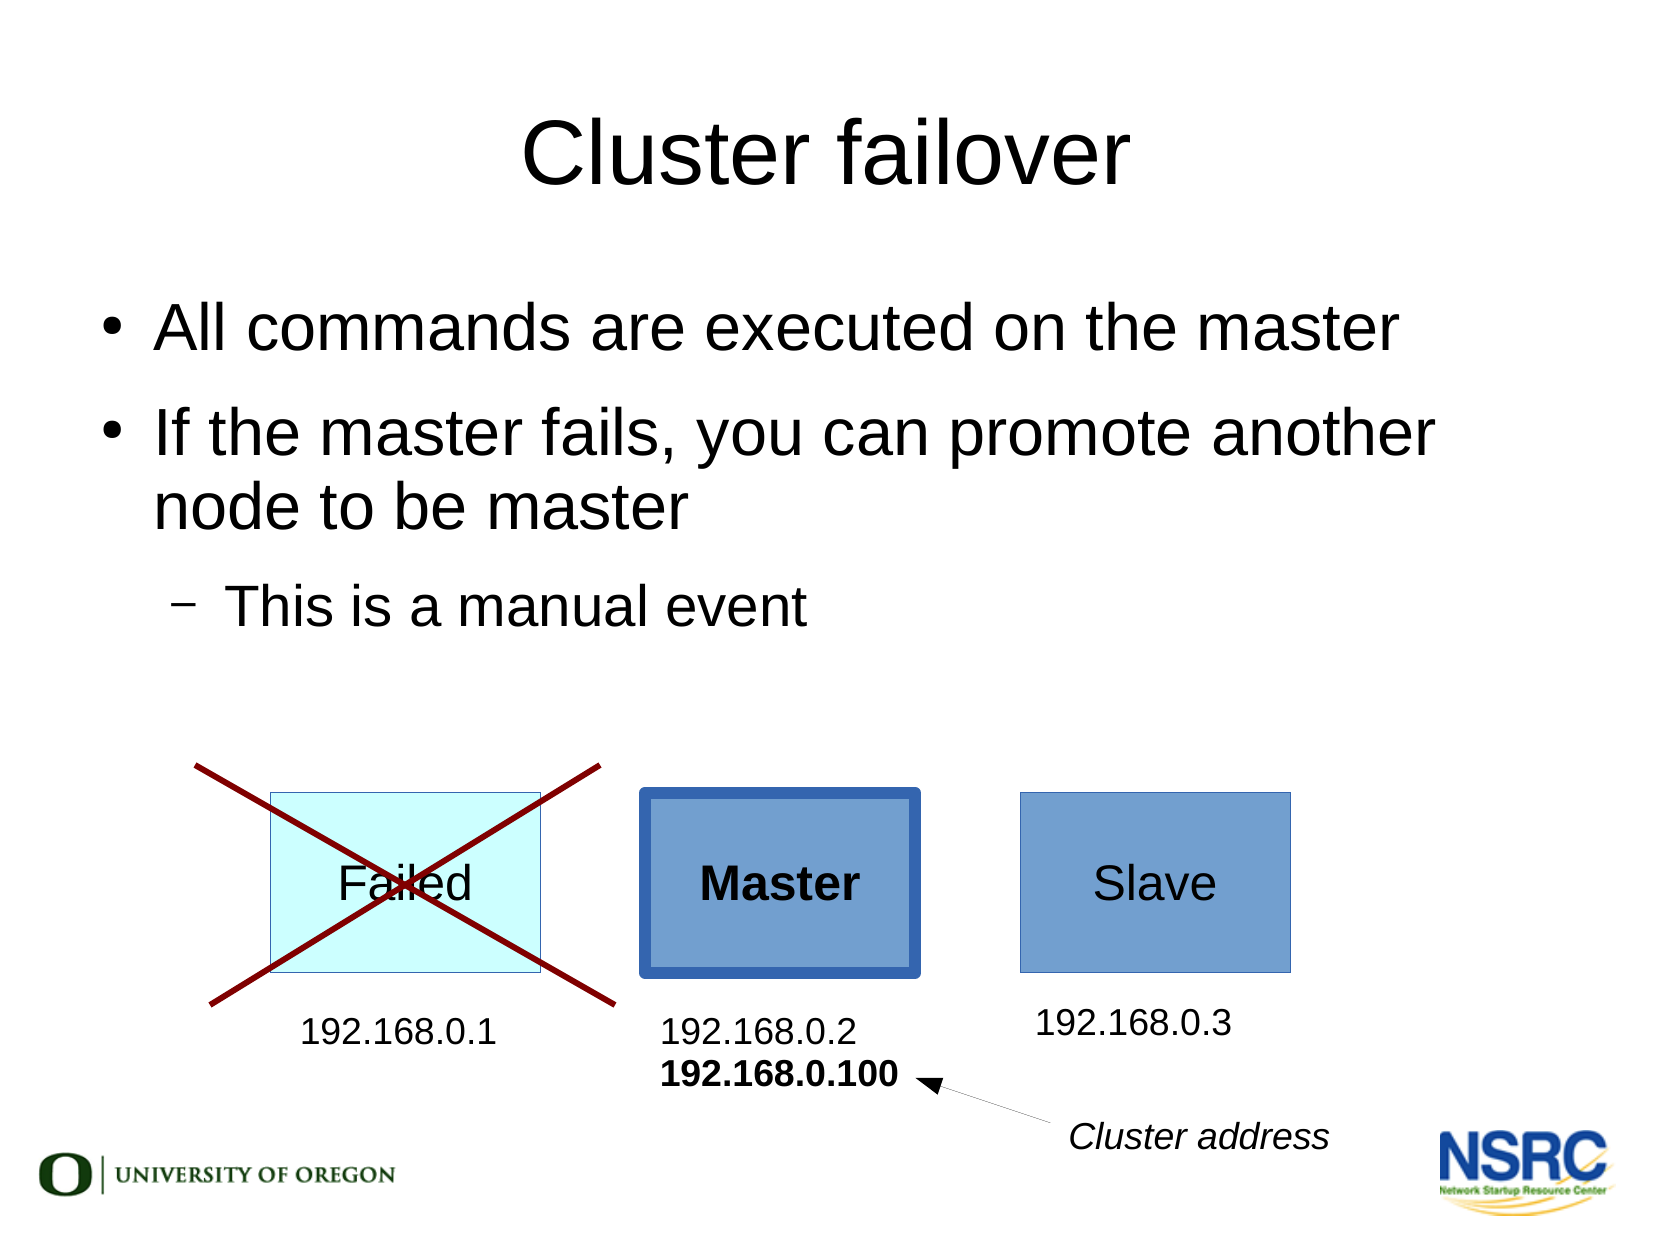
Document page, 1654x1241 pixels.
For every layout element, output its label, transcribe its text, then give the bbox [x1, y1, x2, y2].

title Cluster failover [82, 49, 1571, 257]
text_box 192.168.0.3 [1020, 994, 1291, 1051]
text_box Failed [270, 812, 386, 963]
text_box Master [645, 792, 916, 973]
text_box Failed [424, 806, 541, 958]
text_box Slave [1020, 792, 1291, 973]
text_box Cluster address [1053, 1107, 1429, 1165]
picture [37, 1151, 397, 1198]
text_box Failed [374, 887, 386, 897]
text_box Failed [270, 889, 541, 973]
list All commands are executed on the master If the master fails, you can promote another node to be master This is a manual event [82, 290, 1571, 691]
picture [1440, 1130, 1616, 1216]
text_box 192.168.0.2 192.168.0.100 [645, 1002, 916, 1102]
text_box Failed [270, 792, 541, 881]
text_box 192.168.0.1 [285, 1002, 556, 1060]
